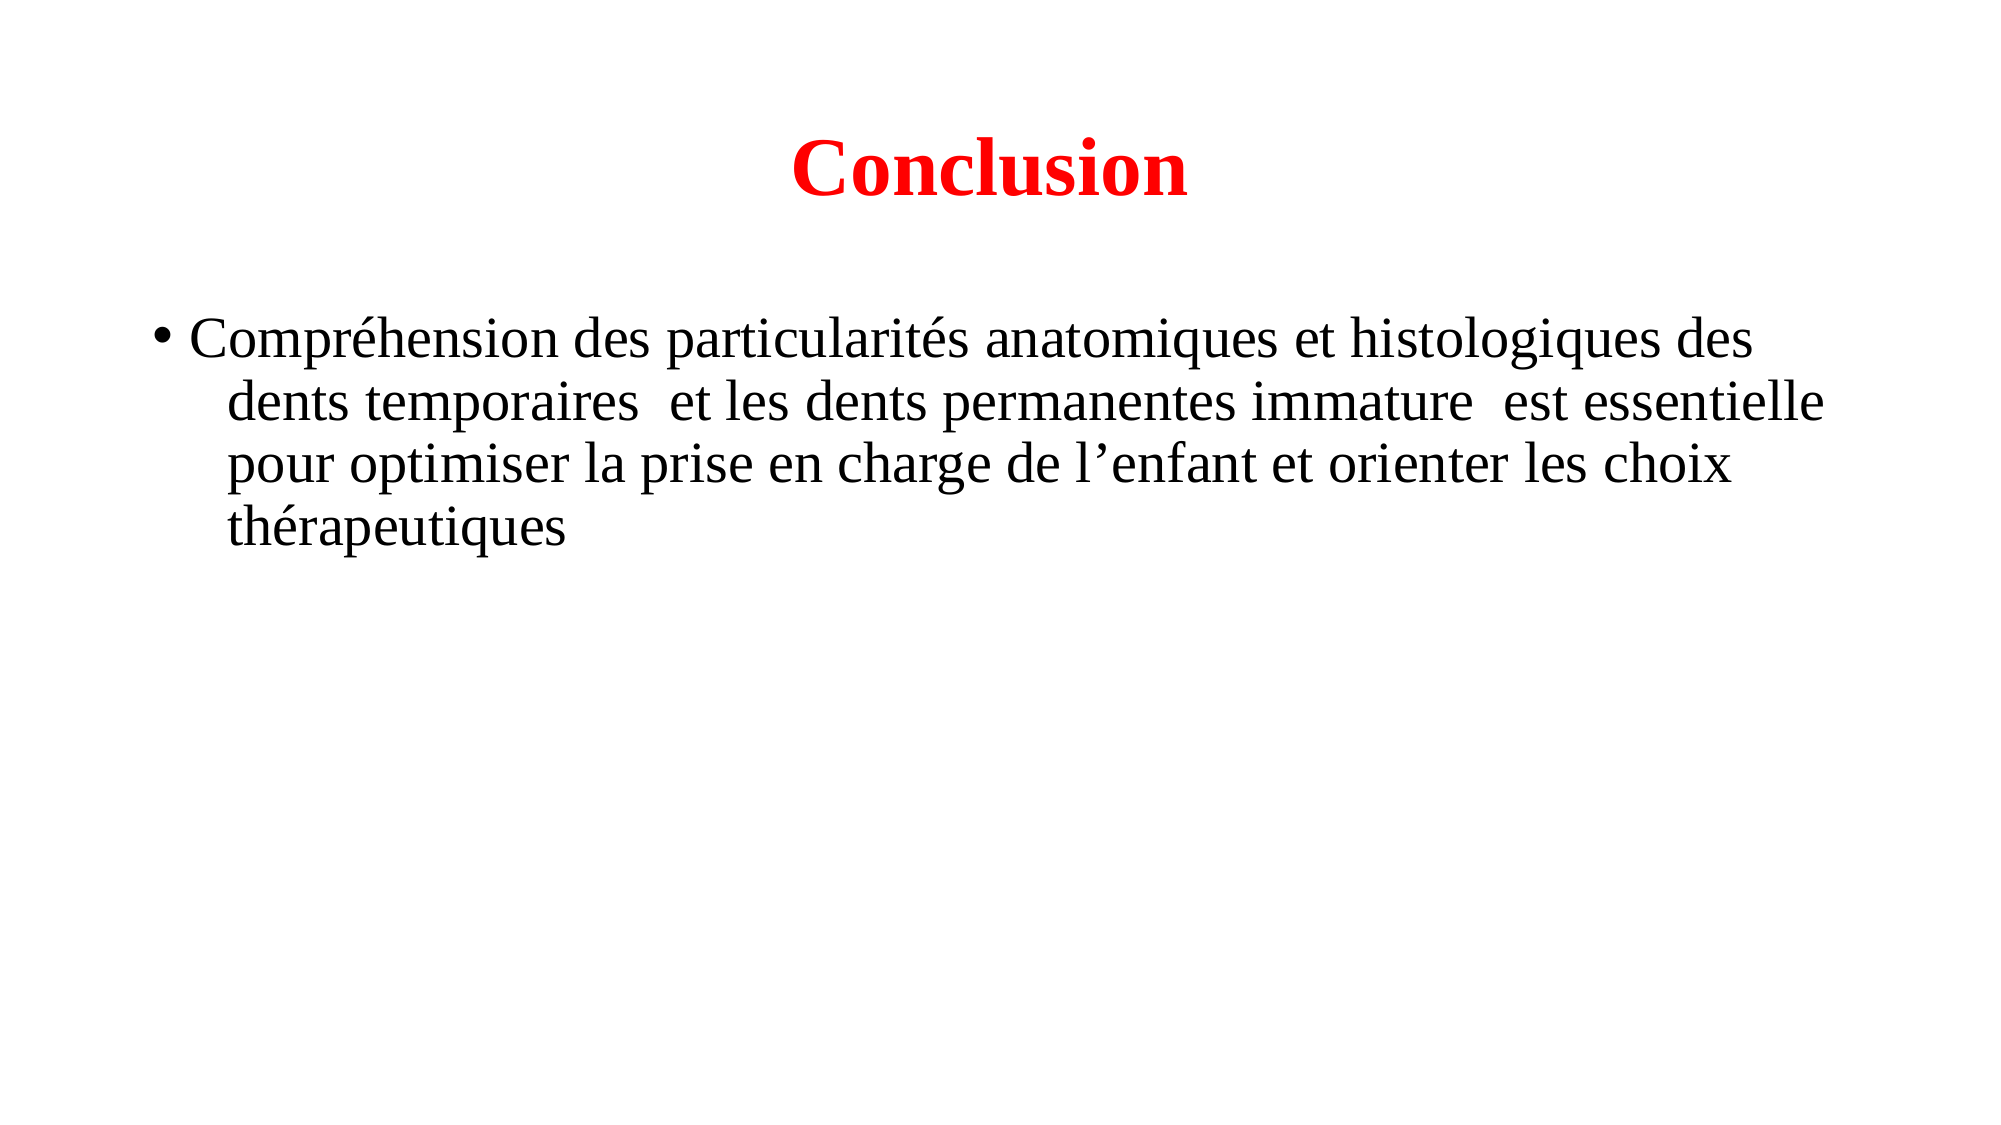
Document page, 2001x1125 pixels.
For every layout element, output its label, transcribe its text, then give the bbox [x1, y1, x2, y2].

list Compréhension des particularités anatomiques et histologiques des dents temporaires et les dents permanentes immature est essentielle pour optimiser la prise en charge de l’enfant et orienter les choix thérapeutiques [137, 299, 1863, 1014]
title Conclusion [137, 59, 1863, 278]
